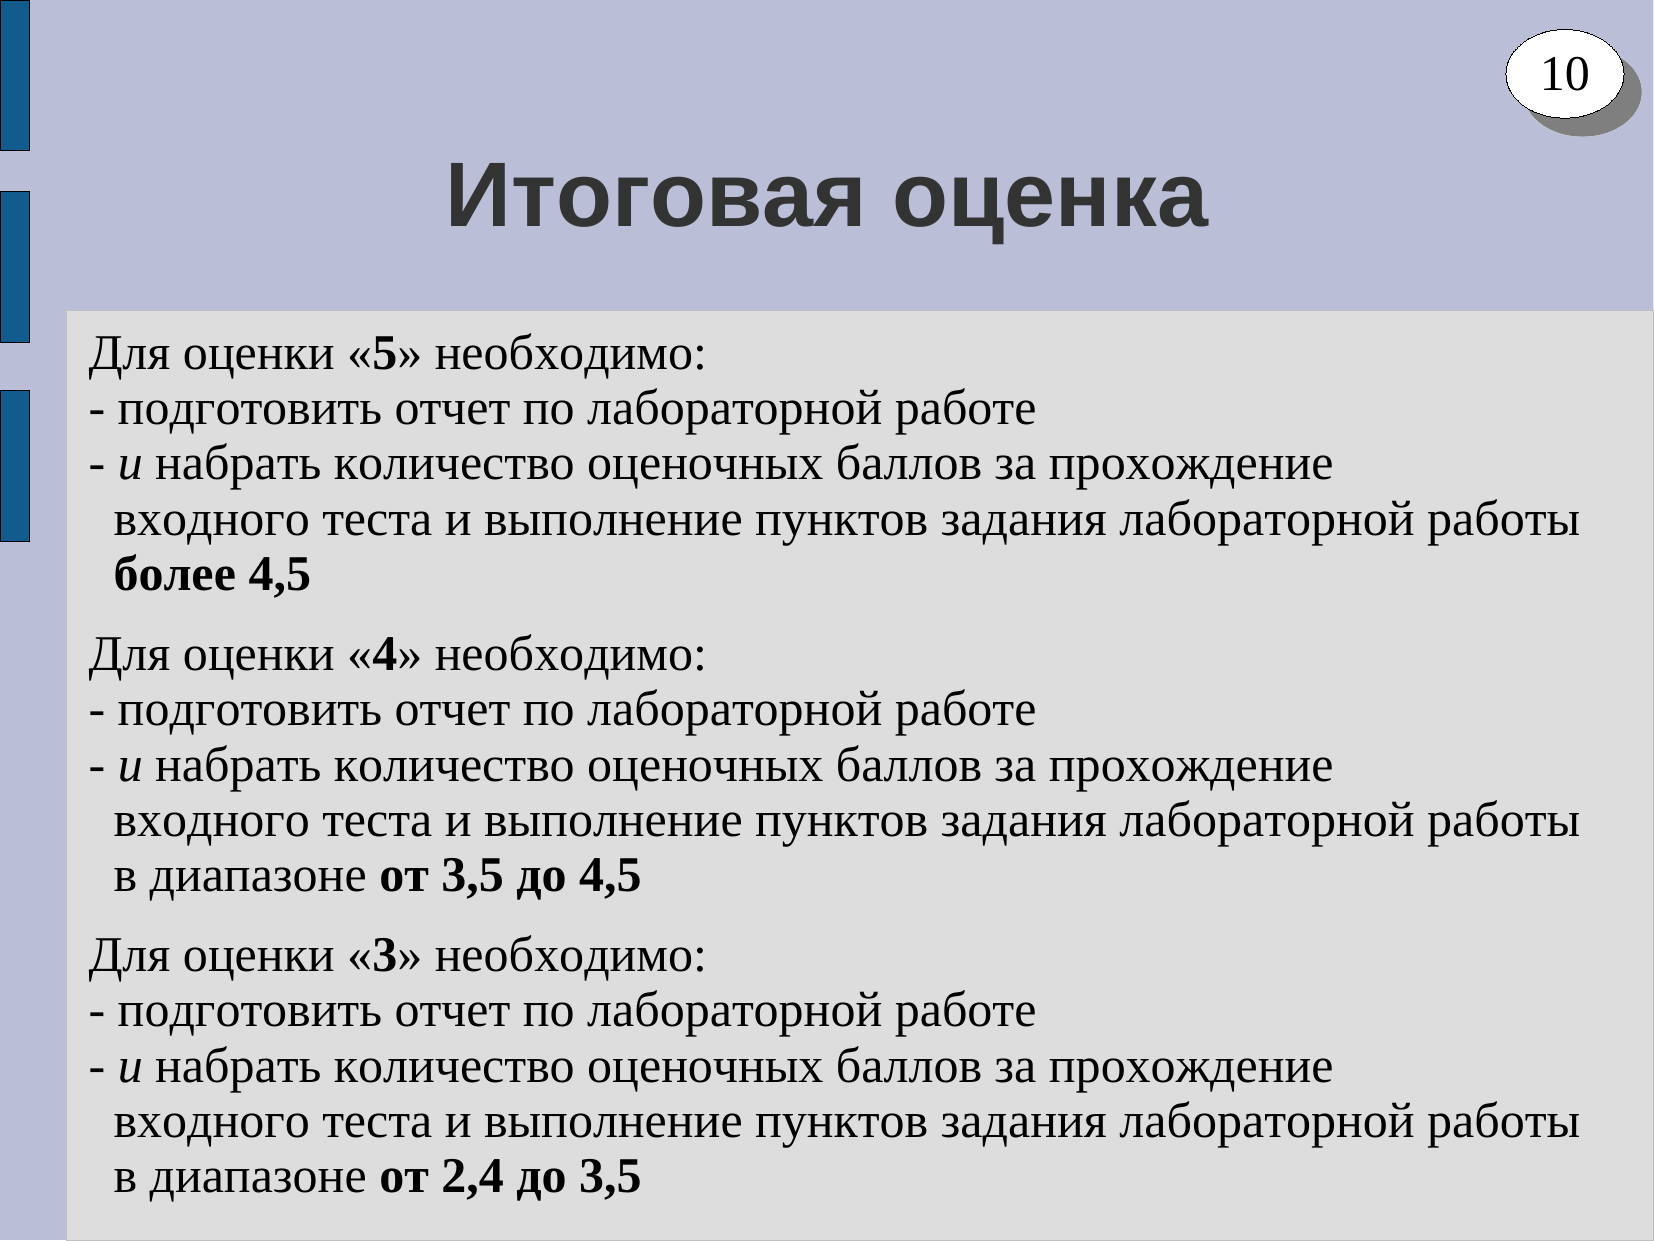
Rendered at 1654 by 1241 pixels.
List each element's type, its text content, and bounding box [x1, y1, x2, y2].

title Итоговая оценка [121, 91, 1534, 299]
text_box 10 [1505, 29, 1625, 119]
text_box Для оценки «5» необходимо: - подготовить отчет по лабораторной работе - и набрать количество оценочных баллов за прохождение входного теста и выполнение пунктов задания лабораторной работы более 4,5 Для оценки «4» необходимо: - подготовить отчет по лабораторной работе - и набрать количество оценочных баллов за прохождение входного теста и выполнение пунктов задания лабораторной работы в диапазоне от 3,5 до 4,5 Для оценки «3» необходимо: - подготовить отчет по лабораторной работе - и набрать количество оценочных баллов за прохождение входного теста и выполнение пунктов задания лабораторной работы в диапазоне от 2,4 до 3,5 [88, 324, 1581, 1204]
